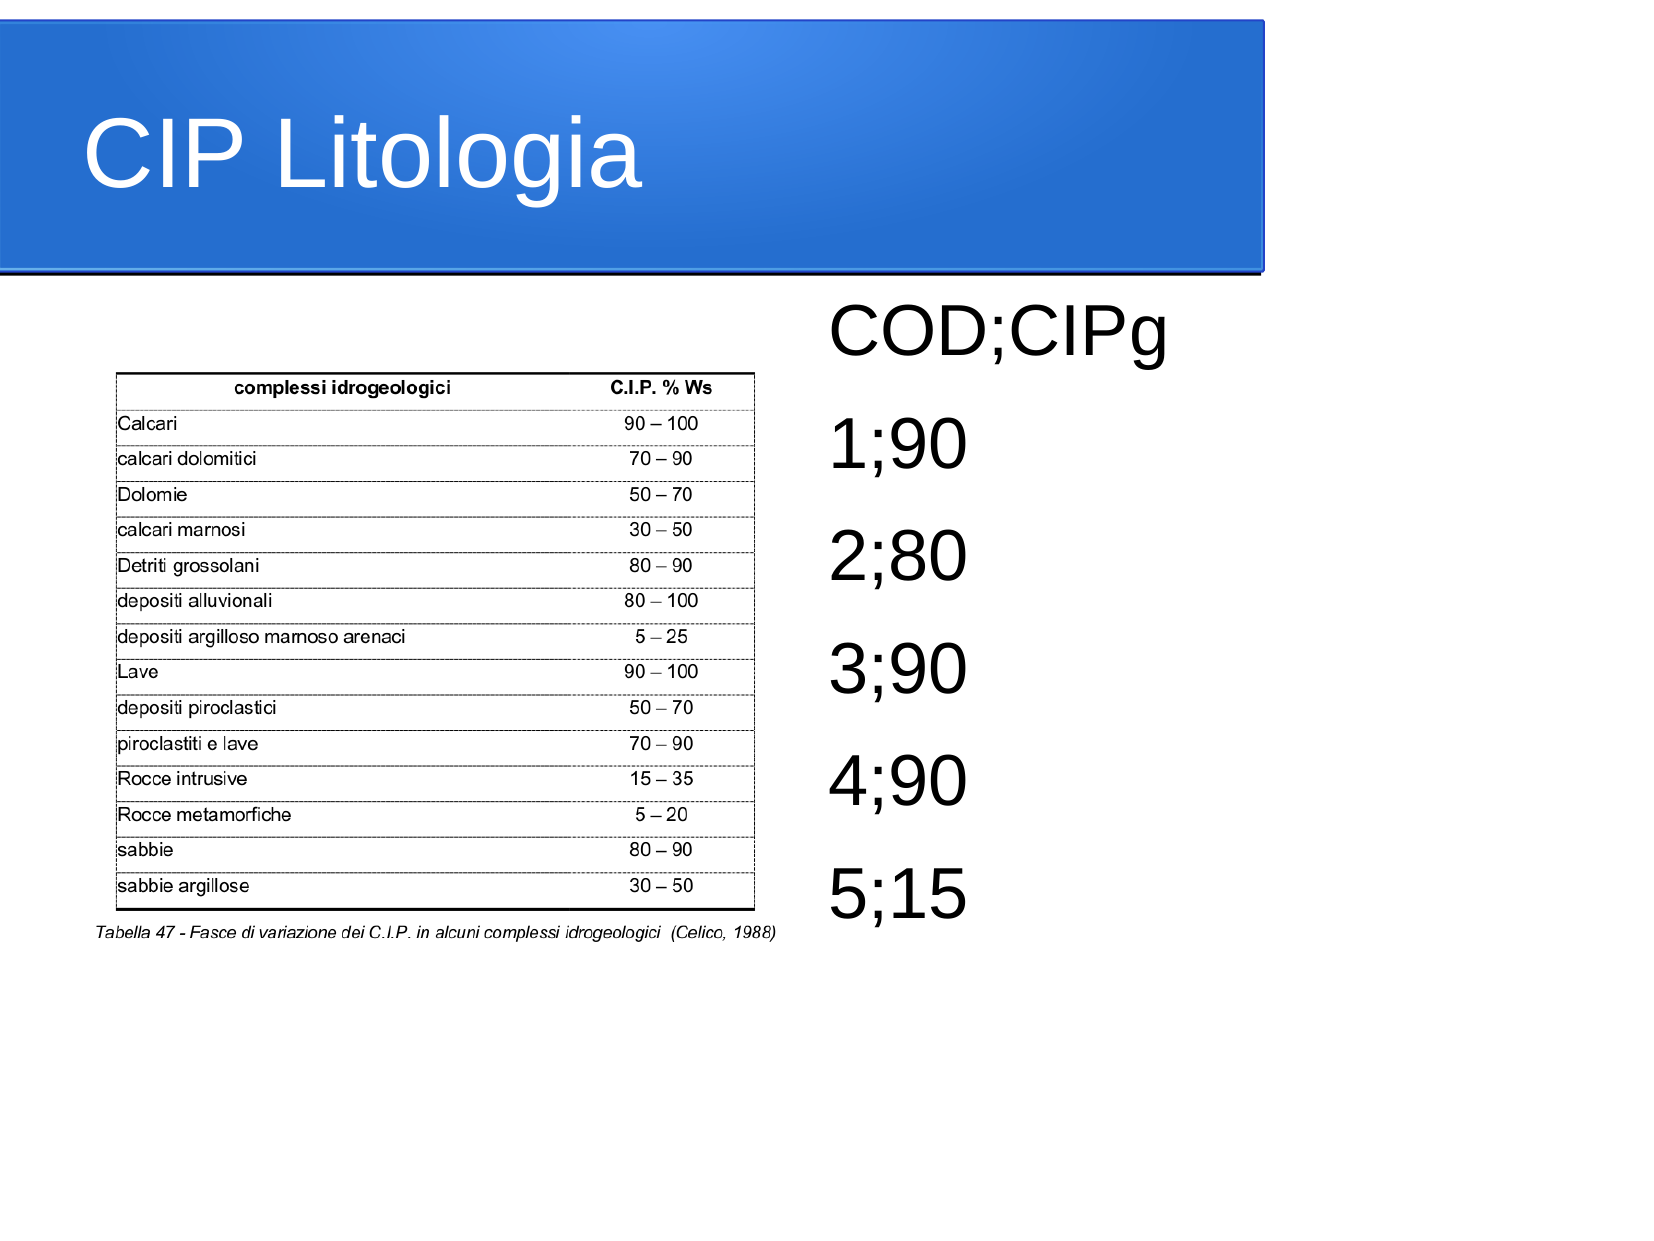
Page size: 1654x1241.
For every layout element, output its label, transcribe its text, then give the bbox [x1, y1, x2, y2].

title CIP Litologia [82, 49, 1250, 257]
picture [82, 351, 793, 949]
list COD;CIPg 1;90 2;80 3;90 4;90 5;15 [828, 290, 1539, 1010]
